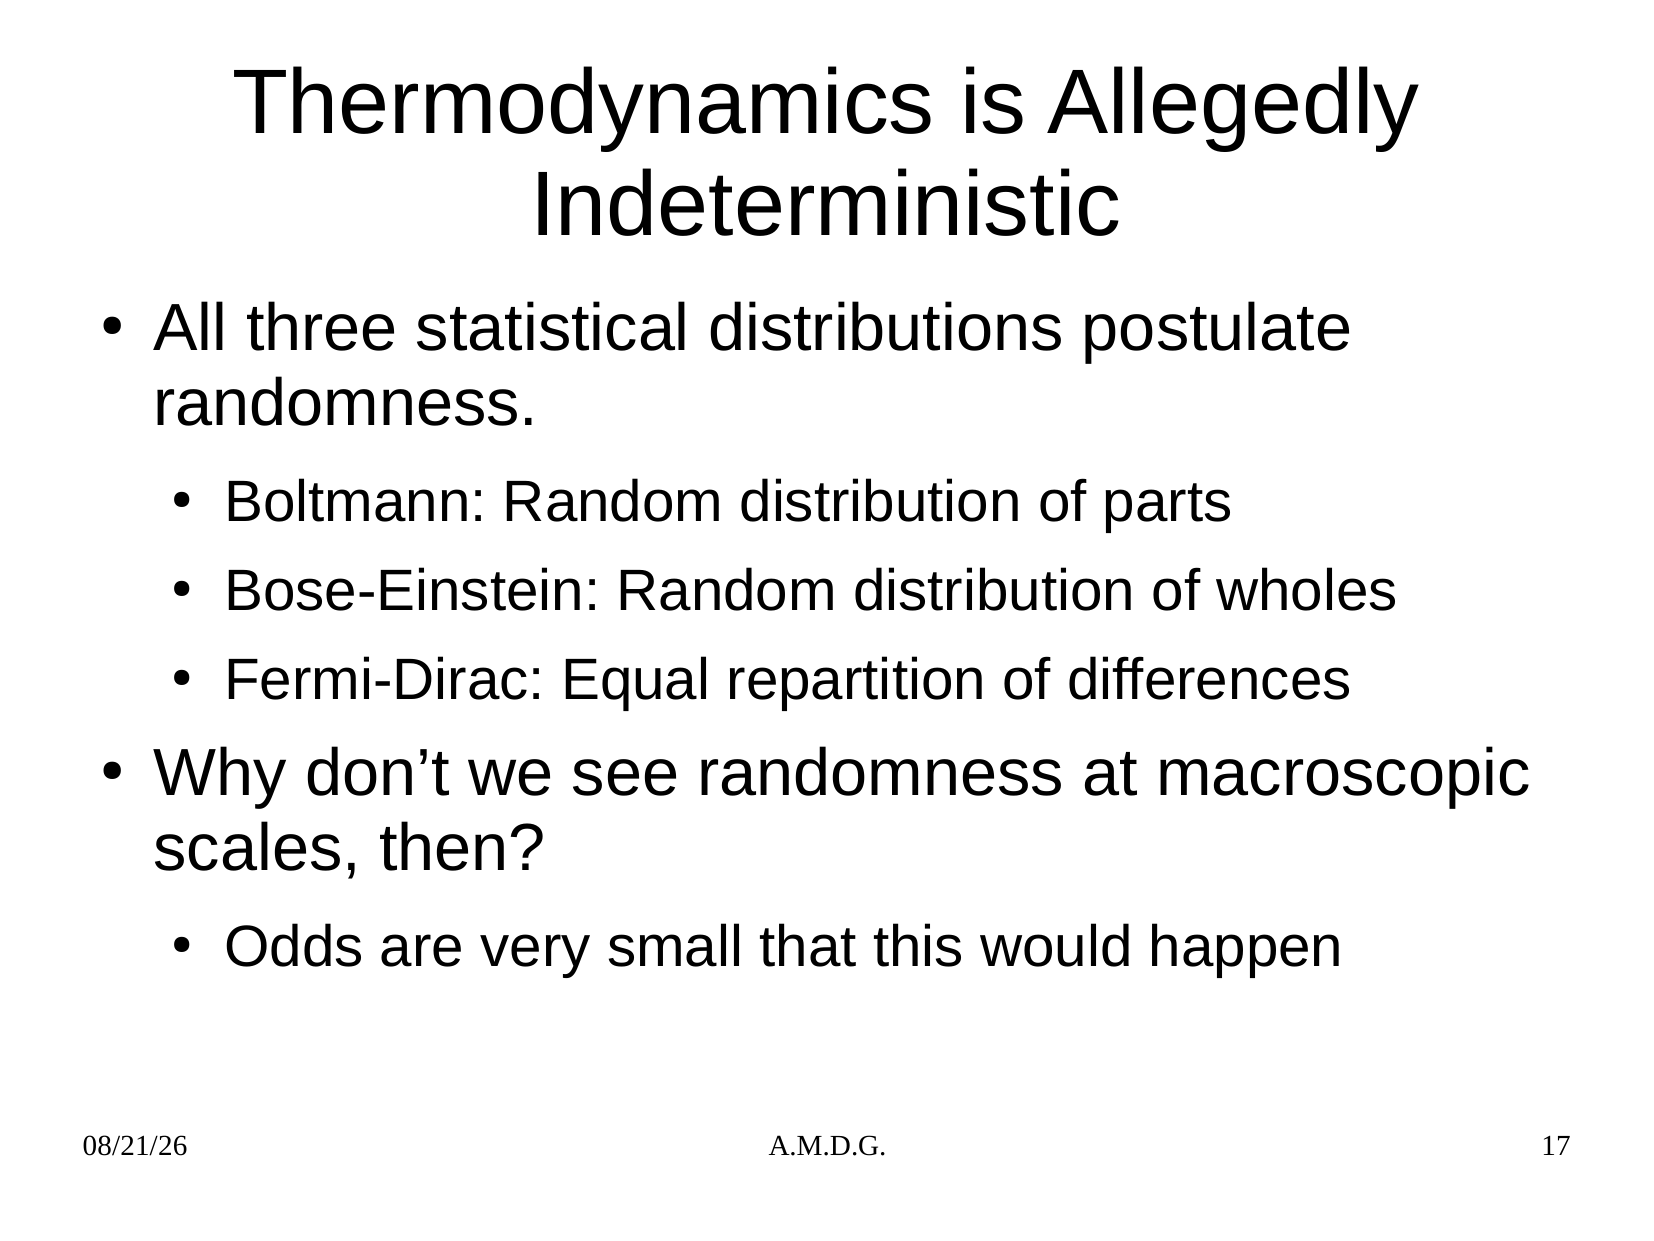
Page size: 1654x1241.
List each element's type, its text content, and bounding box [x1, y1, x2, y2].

list All three statistical distributions postulate randomness. Boltmann: Random distribution of parts Bose-Einstein: Random distribution of wholes Fermi-Dirac: Equal repartition of differences Why don’t we see randomness at macroscopic scales, then? Odds are very small that this would happen [82, 290, 1571, 1109]
title Thermodynamics is Allegedly Indeterministic [82, 49, 1571, 257]
